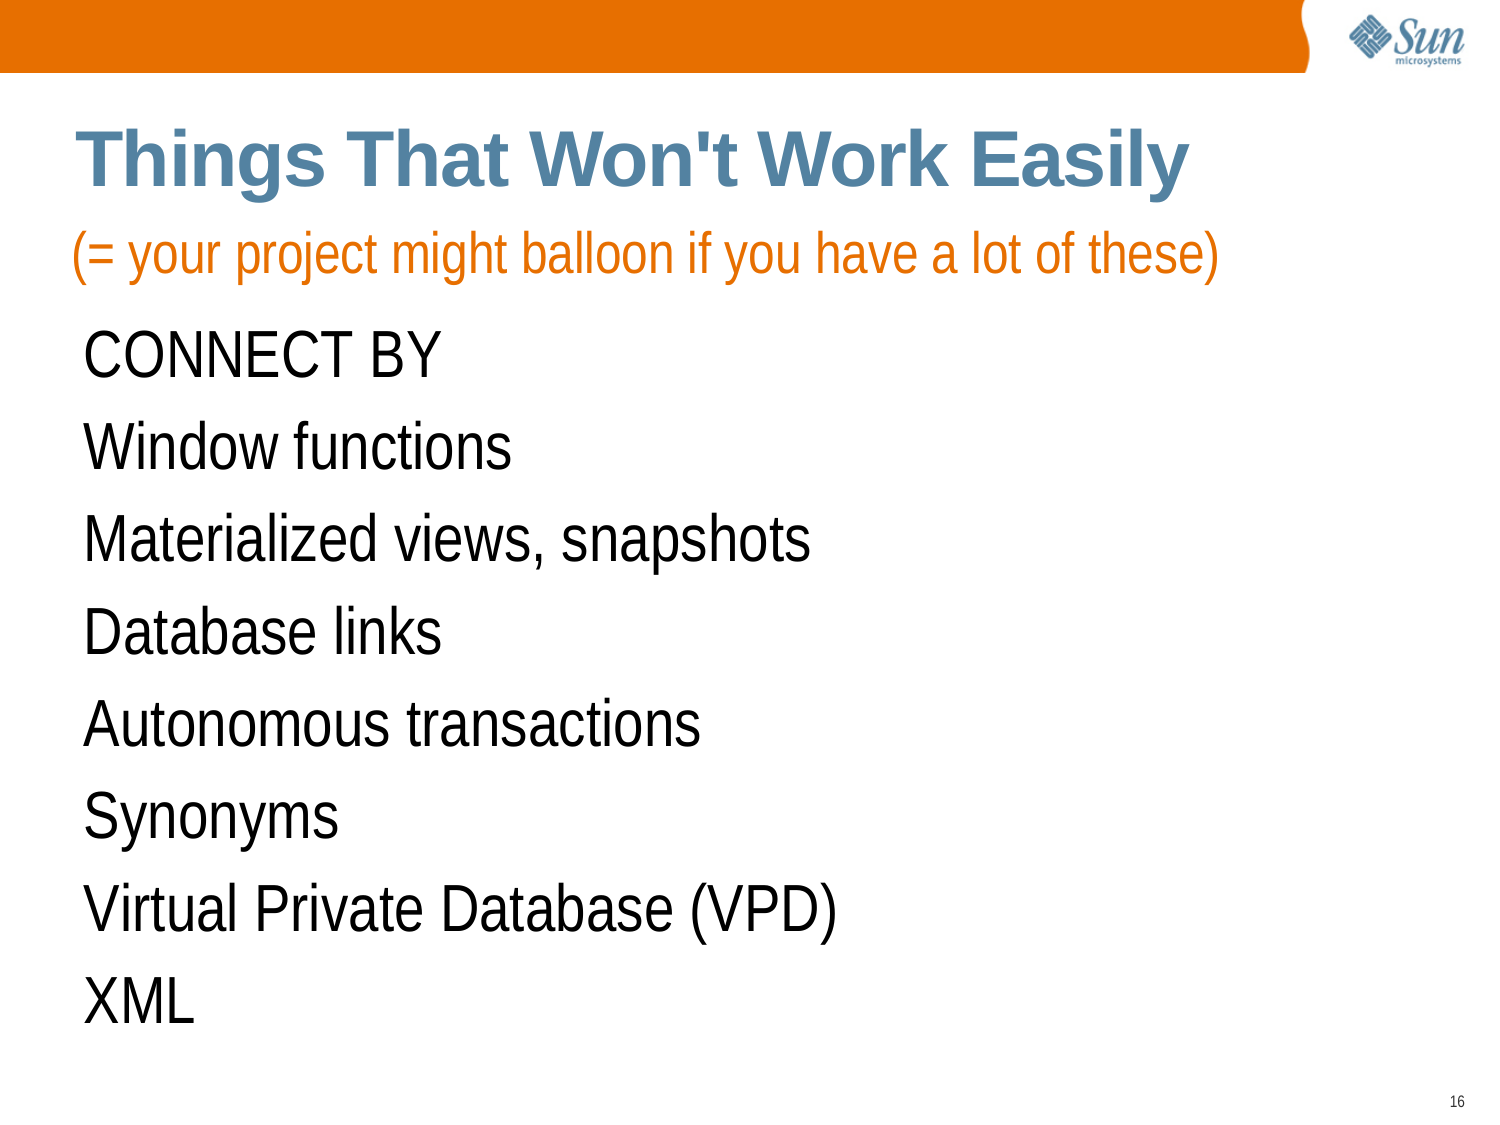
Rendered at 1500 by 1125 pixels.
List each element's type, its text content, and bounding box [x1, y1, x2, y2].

list CONNECT BY Window functions Materialized views, snapshots Database links Autonomous transactions Synonyms Virtual Private Database (VPD) XML [64, 325, 1401, 1062]
title Things That Won't Work Easily [75, 123, 1437, 227]
text_box (= your project might balloon if you have a lot of these) [71, 227, 1340, 296]
picture [0, 0, 1500, 73]
